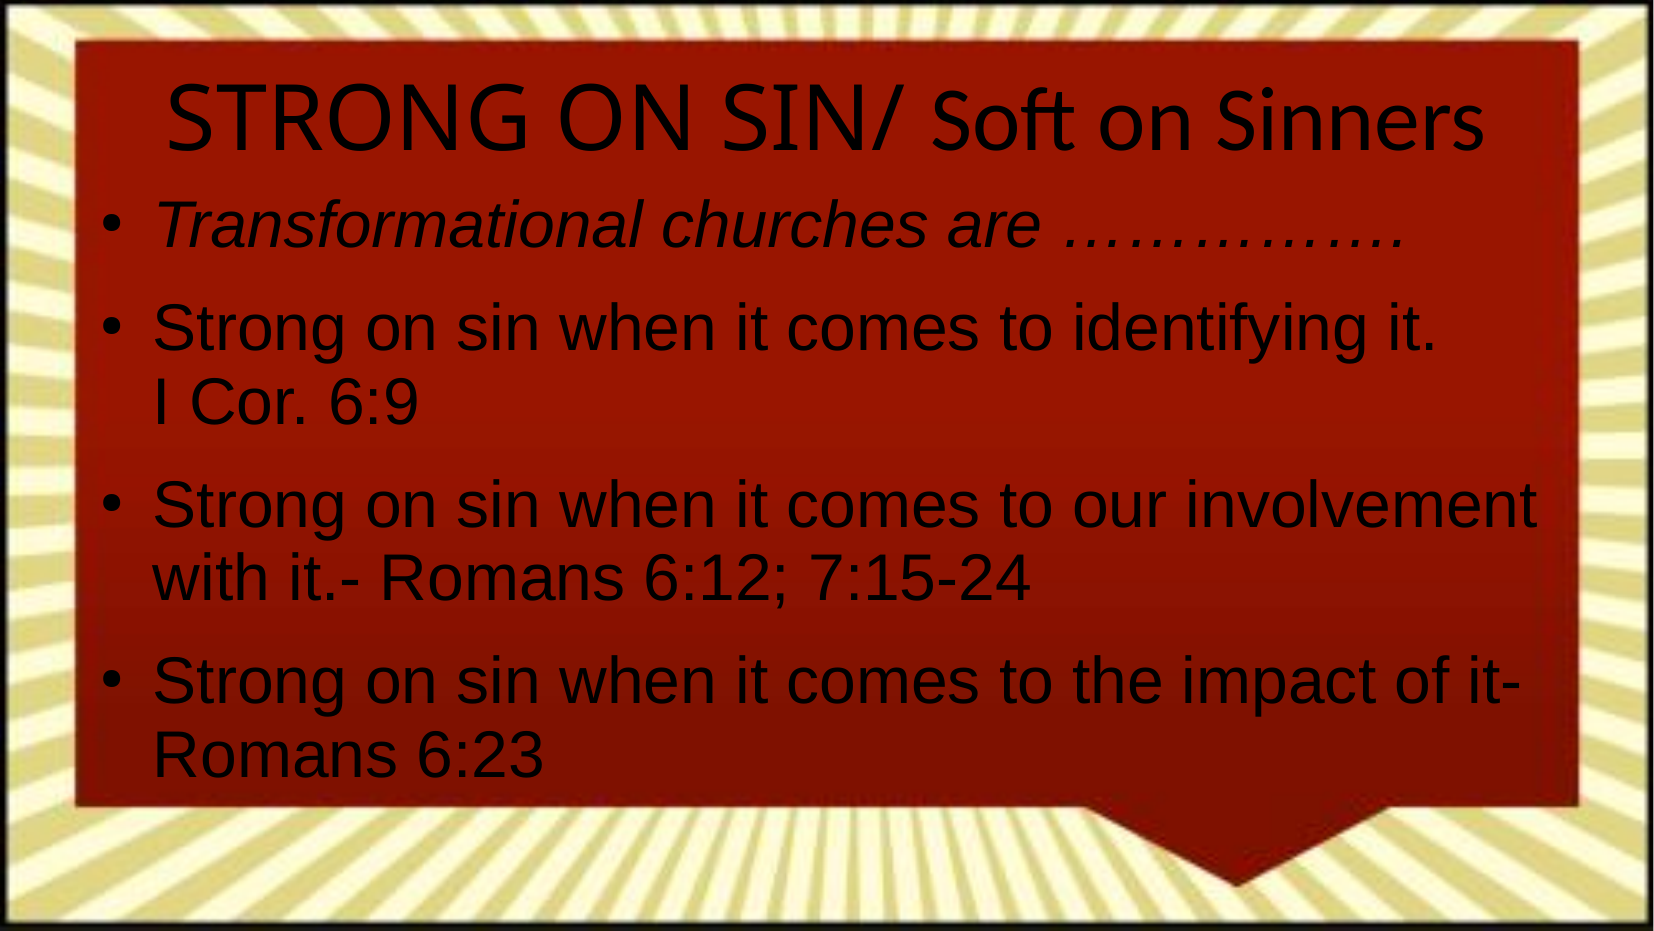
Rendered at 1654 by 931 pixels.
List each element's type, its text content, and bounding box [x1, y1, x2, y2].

title STRONG ON SIN/ Soft on Sinners [82, 37, 1571, 187]
list Transformational churches are ……………. Strong on sin when it comes to identifying it. I Cor. 6:9 Strong on sin when it comes to our involvement with it.- Romans 6:12; 7:15-24 Strong on sin when it comes to the impact of it-Romans 6:23 [82, 187, 1571, 796]
picture [0, 0, 1654, 931]
